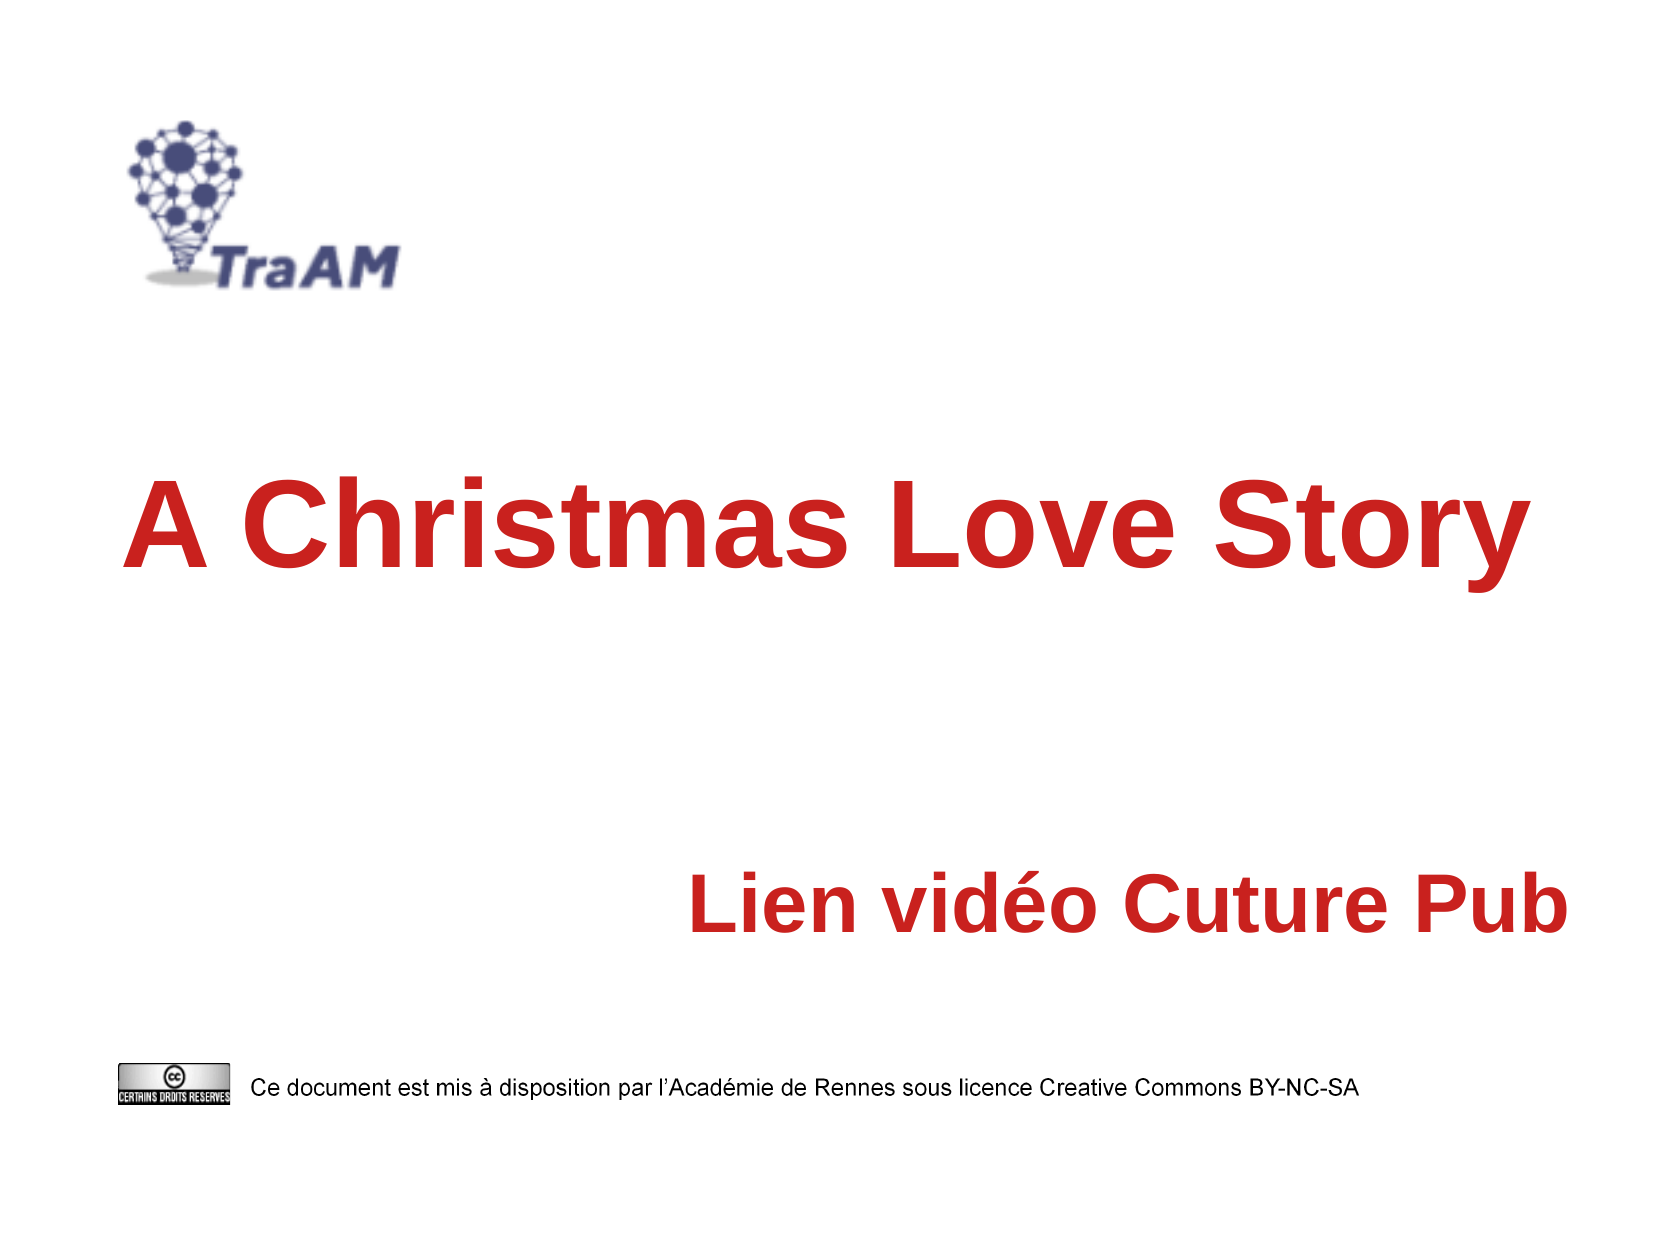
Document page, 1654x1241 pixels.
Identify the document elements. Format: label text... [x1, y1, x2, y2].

subtitle A Christmas Love Story Lien vidéo Cuture Pub [82, 49, 1571, 1010]
picture [118, 1062, 1654, 1110]
picture [118, 118, 414, 295]
